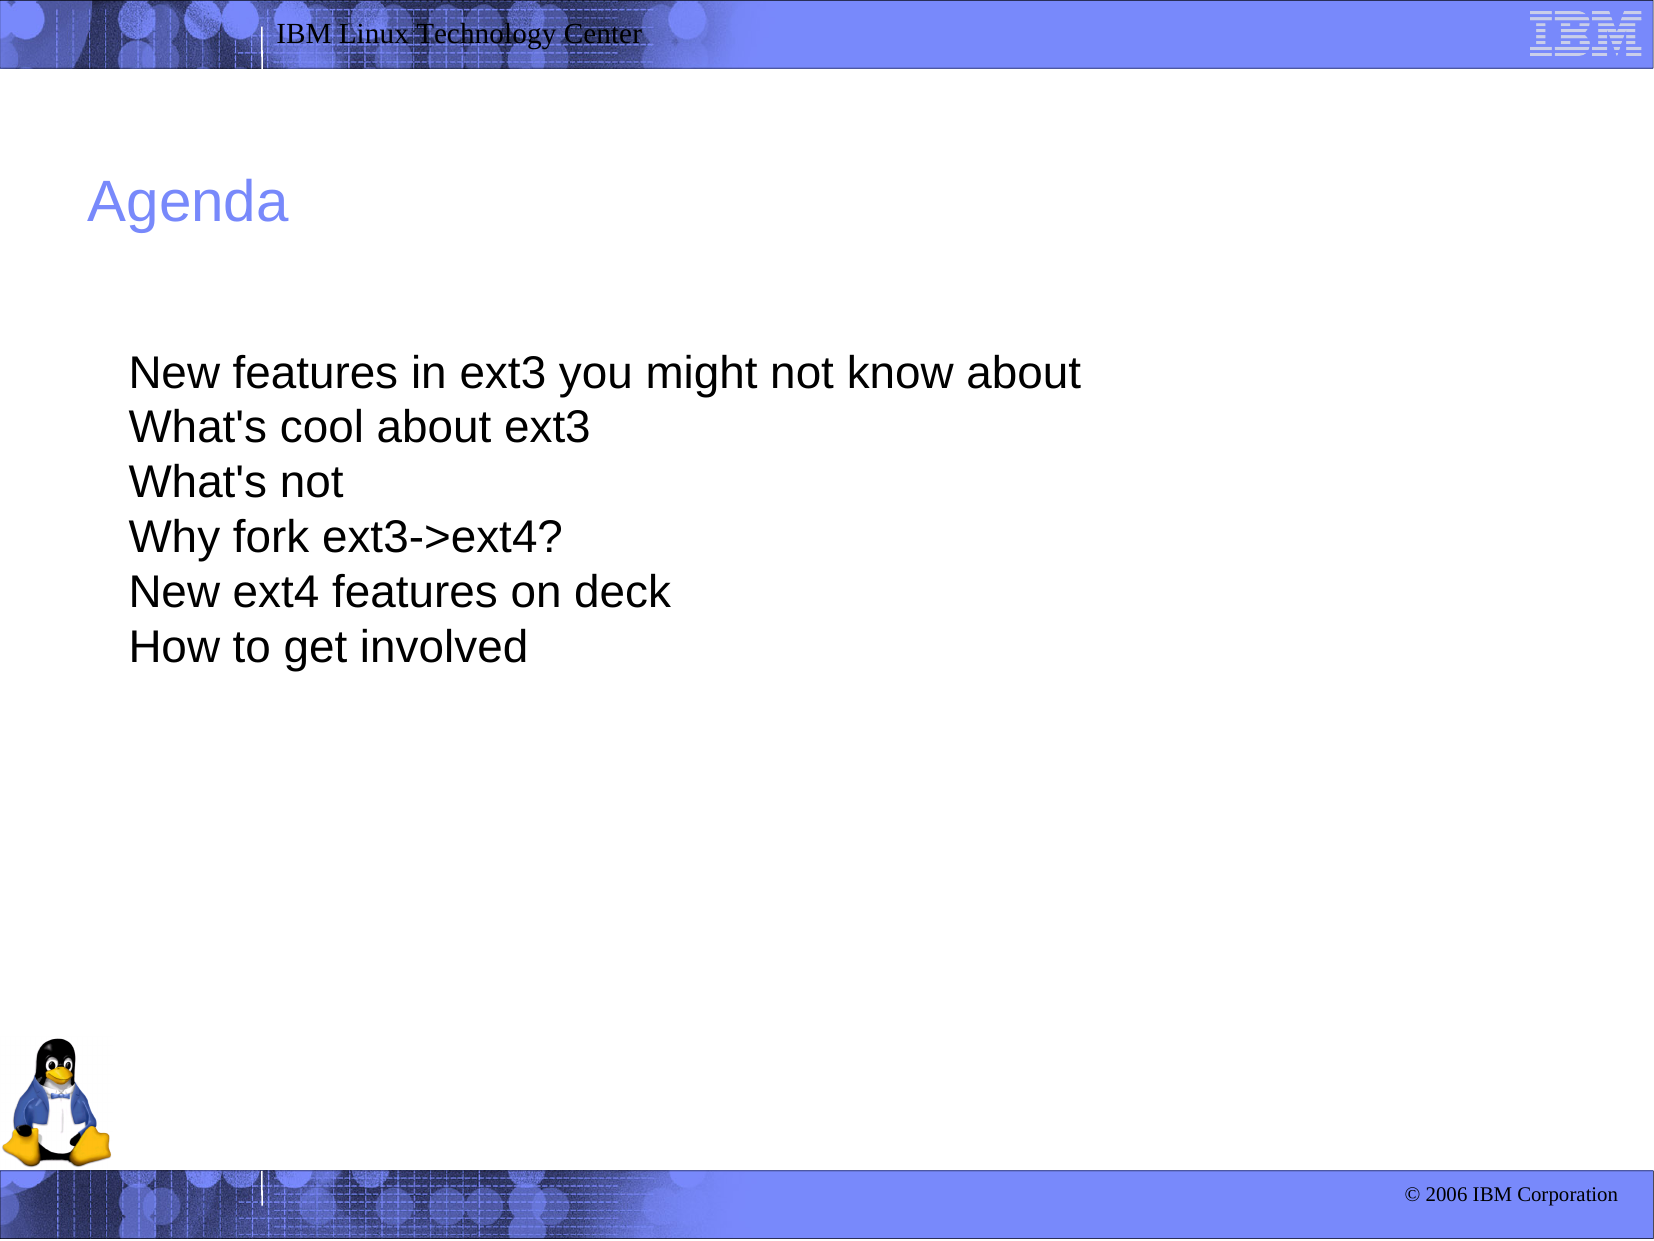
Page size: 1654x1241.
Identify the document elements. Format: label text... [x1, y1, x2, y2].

picture [1, 1172, 1653, 1238]
picture [1, 1, 1652, 67]
picture [0, 1036, 113, 1169]
title Agenda [87, 157, 1520, 248]
list New features in ext3 you might not know about What's cool about ext3 What's not Why fork ext3->ext4? New ext4 features on deck How to get involved [128, 343, 1571, 1049]
